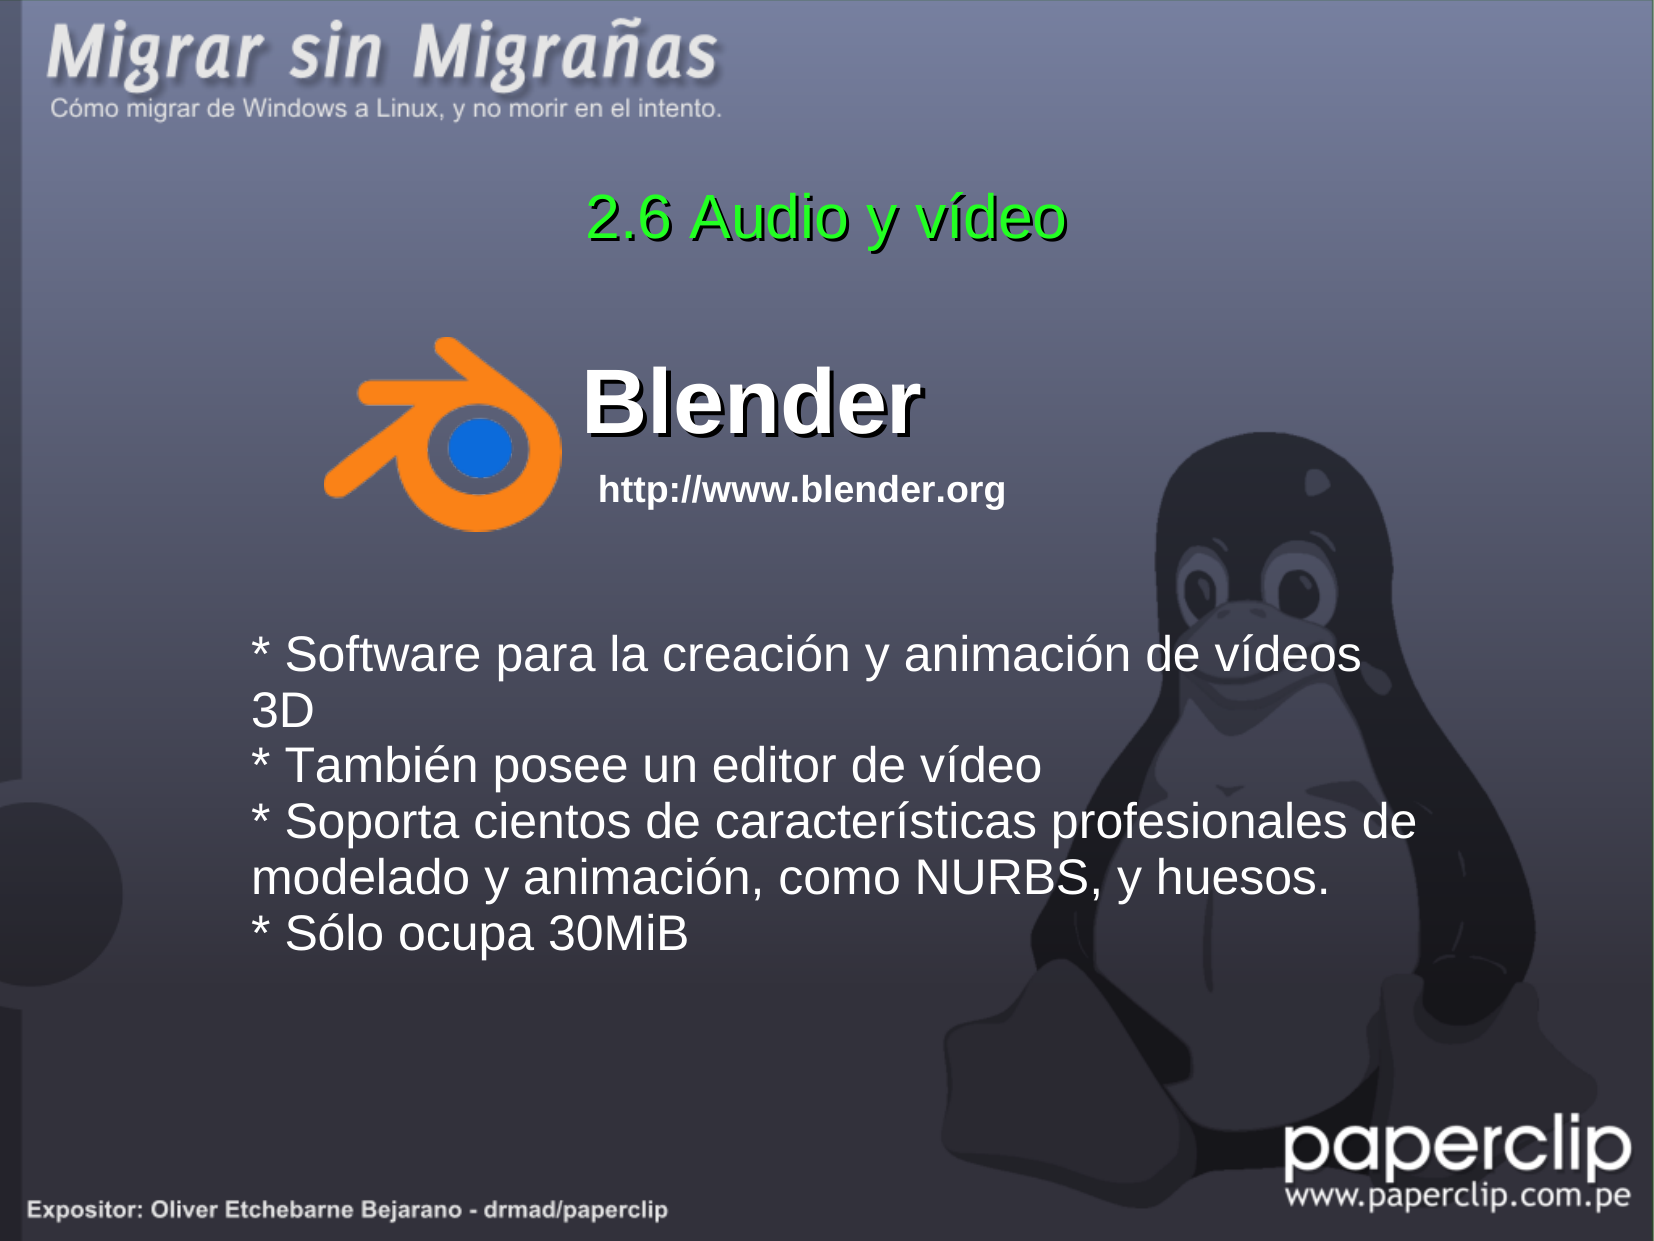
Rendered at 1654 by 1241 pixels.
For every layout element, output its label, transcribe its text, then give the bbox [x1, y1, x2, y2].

title 2.6 Audio y vídeo [82, 177, 1571, 257]
text_box Blender [566, 342, 1241, 461]
picture [0, 0, 1654, 1241]
text_box * Software para la creación y animación de vídeos 3D * También posee un editor de vídeo * Soporta cientos de características profesionales de modelado y animación, como NURBS, y huesos. * Sólo ocupa 30MiB [236, 618, 1447, 913]
text_box http://www.blender.org [583, 461, 1023, 518]
